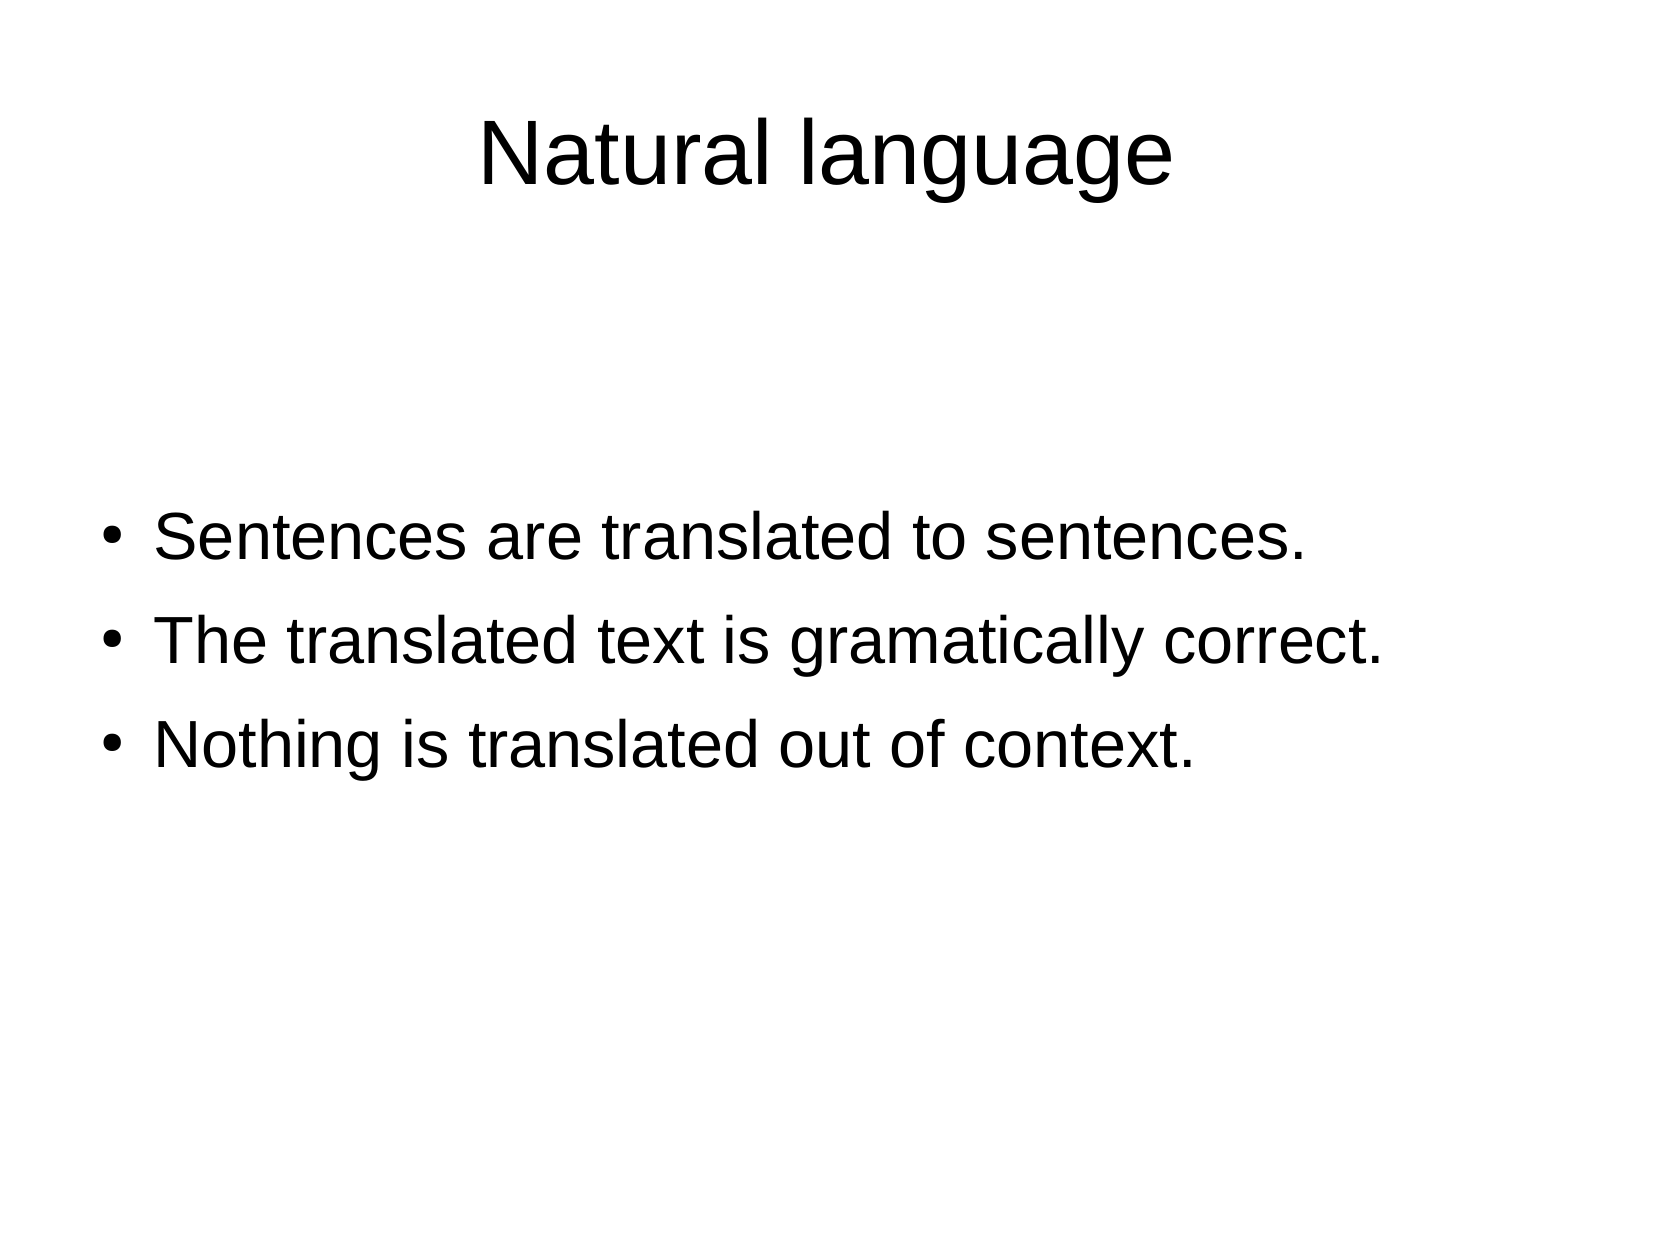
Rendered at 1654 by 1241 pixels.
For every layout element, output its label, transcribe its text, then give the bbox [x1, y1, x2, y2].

title Natural language [82, 49, 1571, 257]
list Sentences are translated to sentences. The translated text is gramatically correct. Nothing is translated out of context. [82, 290, 1571, 1010]
